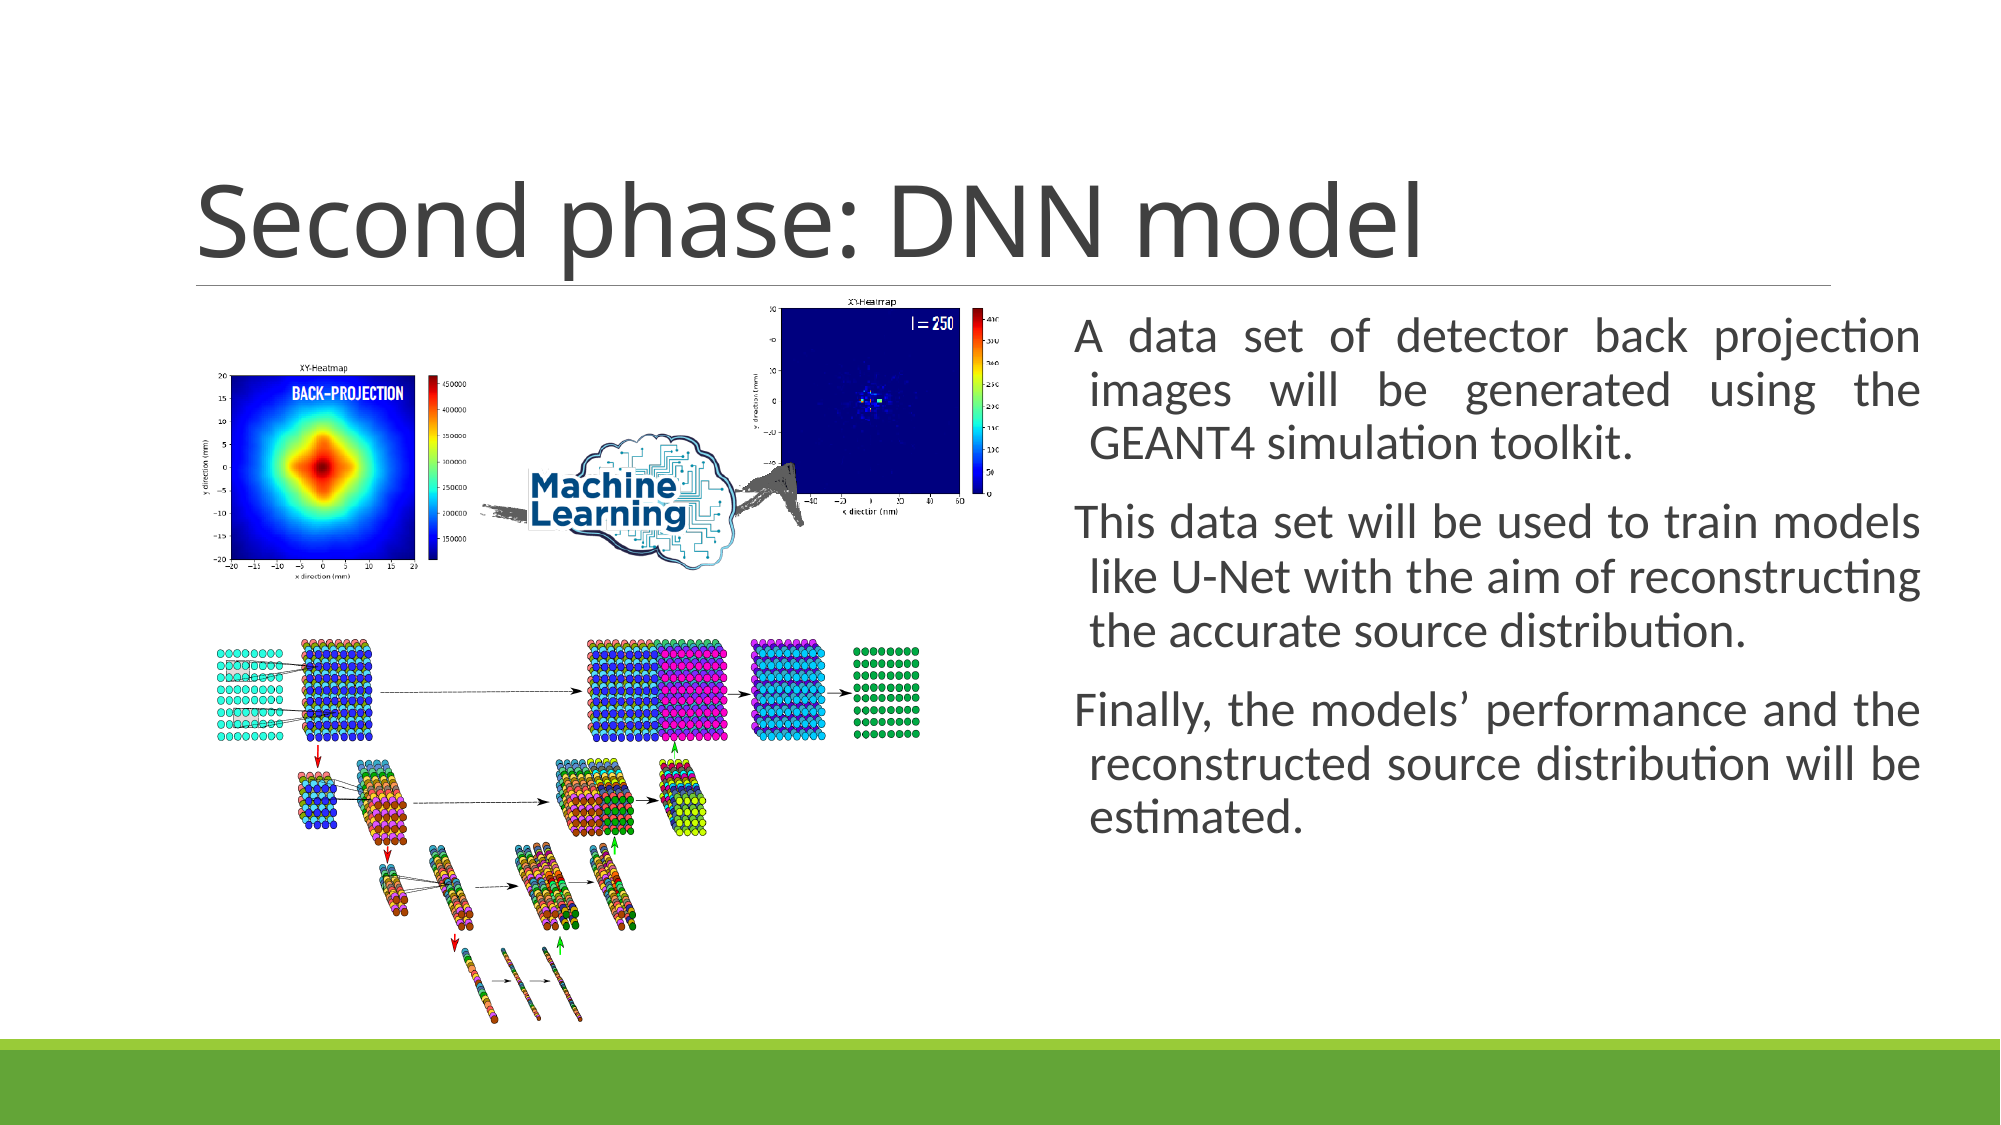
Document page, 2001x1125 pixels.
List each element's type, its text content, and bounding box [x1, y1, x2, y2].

picture [188, 293, 1013, 606]
list A data set of detector back projection images will be generated using the GEANT4 simulation toolkit. This data set will be used to train models like U-Net with the aim of reconstructing the accurate source distribution. Finally, the models’ performance and the reconstructed source distribution will be estimated. [1059, 301, 1922, 1016]
title Second phase: DNN model [180, 47, 1831, 286]
picture [209, 629, 928, 1032]
